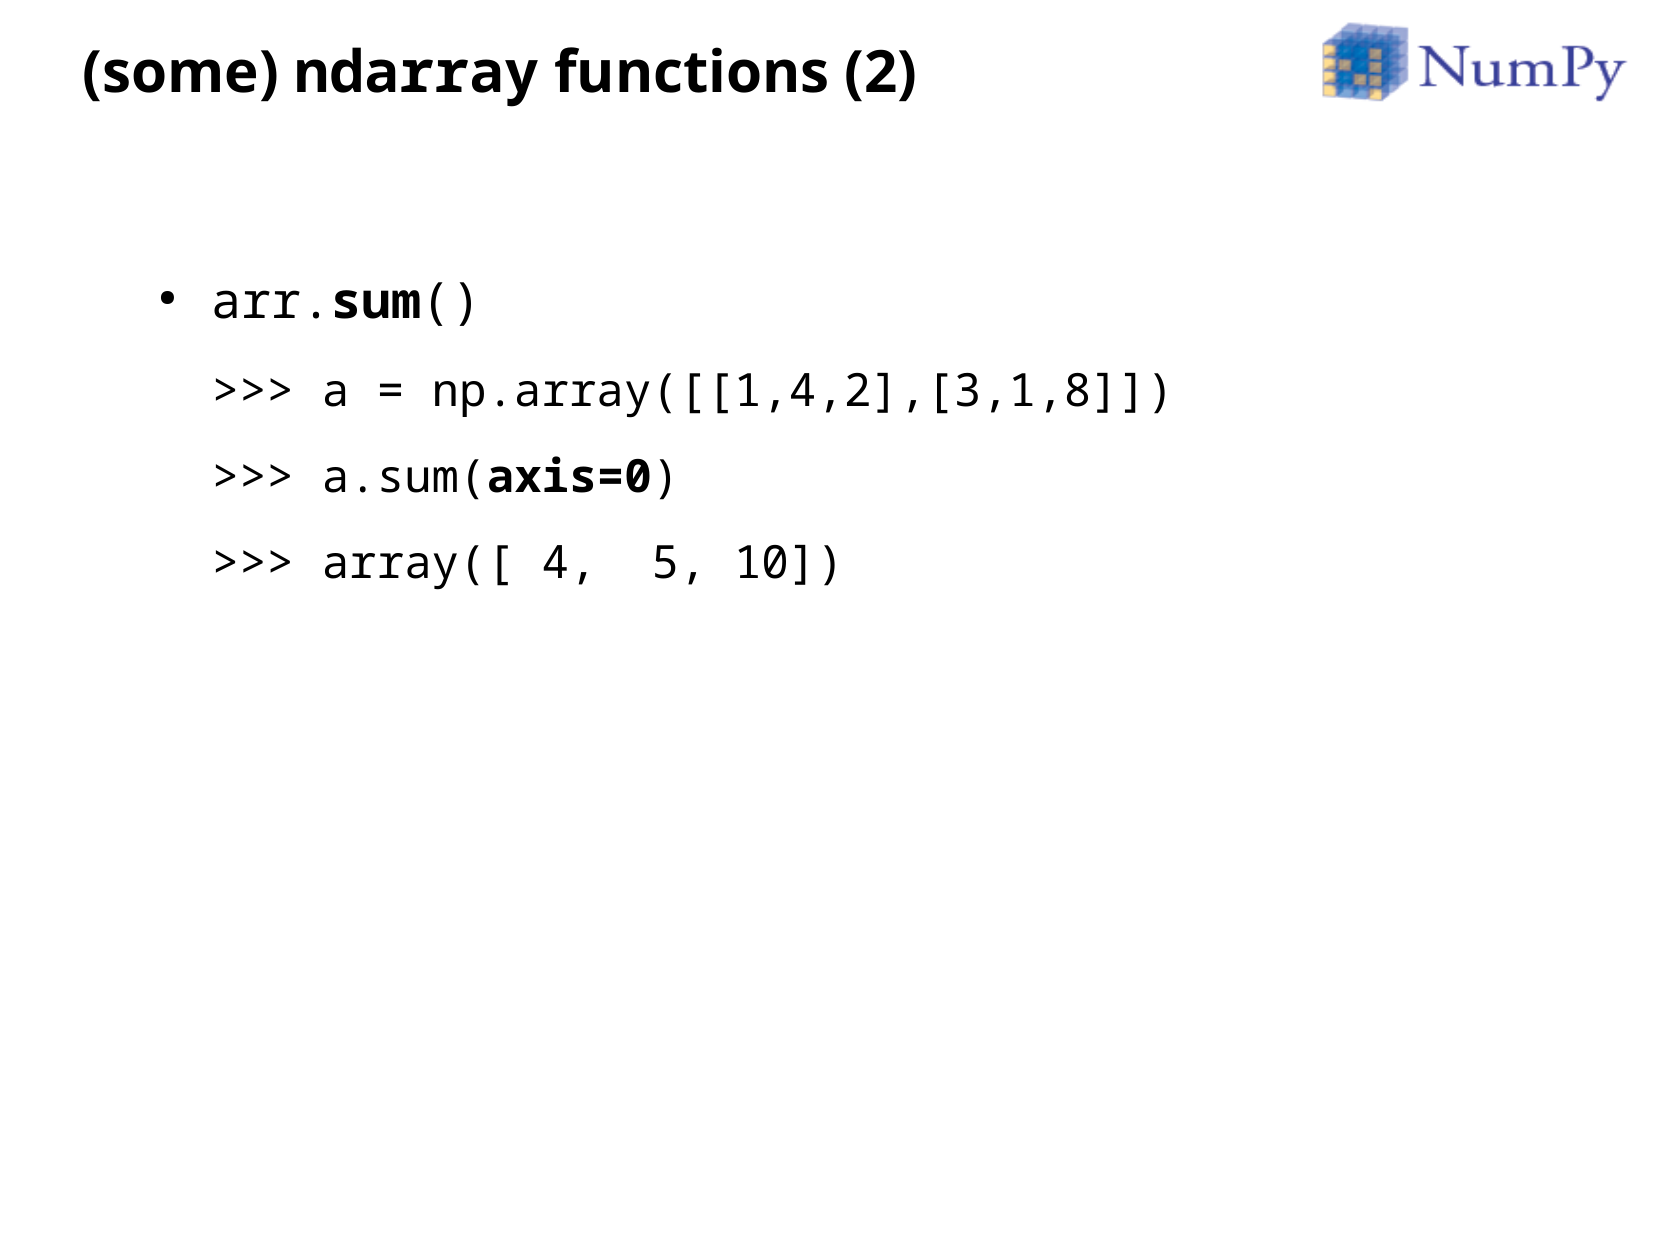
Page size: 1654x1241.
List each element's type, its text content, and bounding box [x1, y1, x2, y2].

title (some) ndarray functions (2) [82, 15, 1571, 125]
picture [1302, 13, 1635, 113]
list arr.sum() >>> a = np.array([[1,4,2],[3,1,8]]) >>> a.sum(axis=0) >>> array([ 4, 5, 10]) [70, 167, 1613, 1224]
